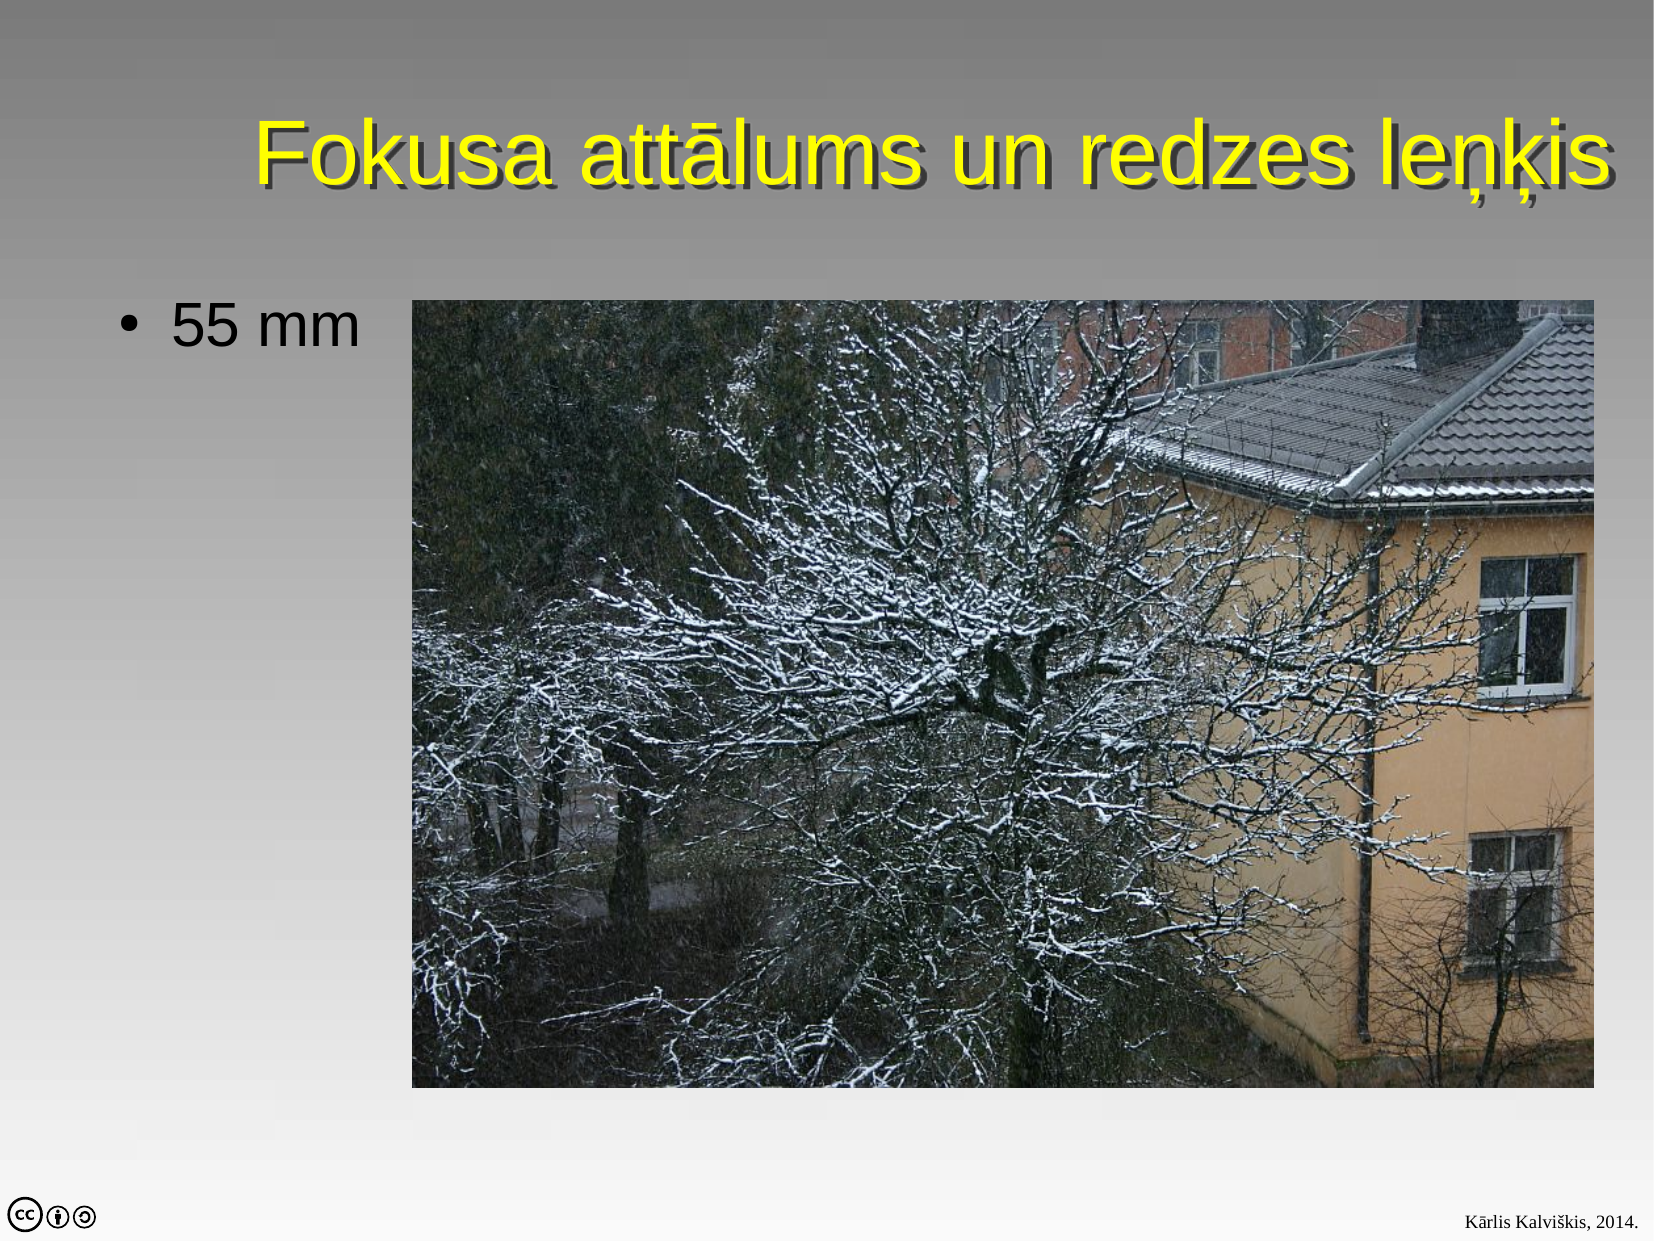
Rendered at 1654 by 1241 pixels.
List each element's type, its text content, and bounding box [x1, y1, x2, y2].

picture [0, 0, 1654, 1241]
title Fokusa attālums un redzes leņķis [42, 49, 1615, 257]
list 55 mm [82, 290, 1571, 1094]
